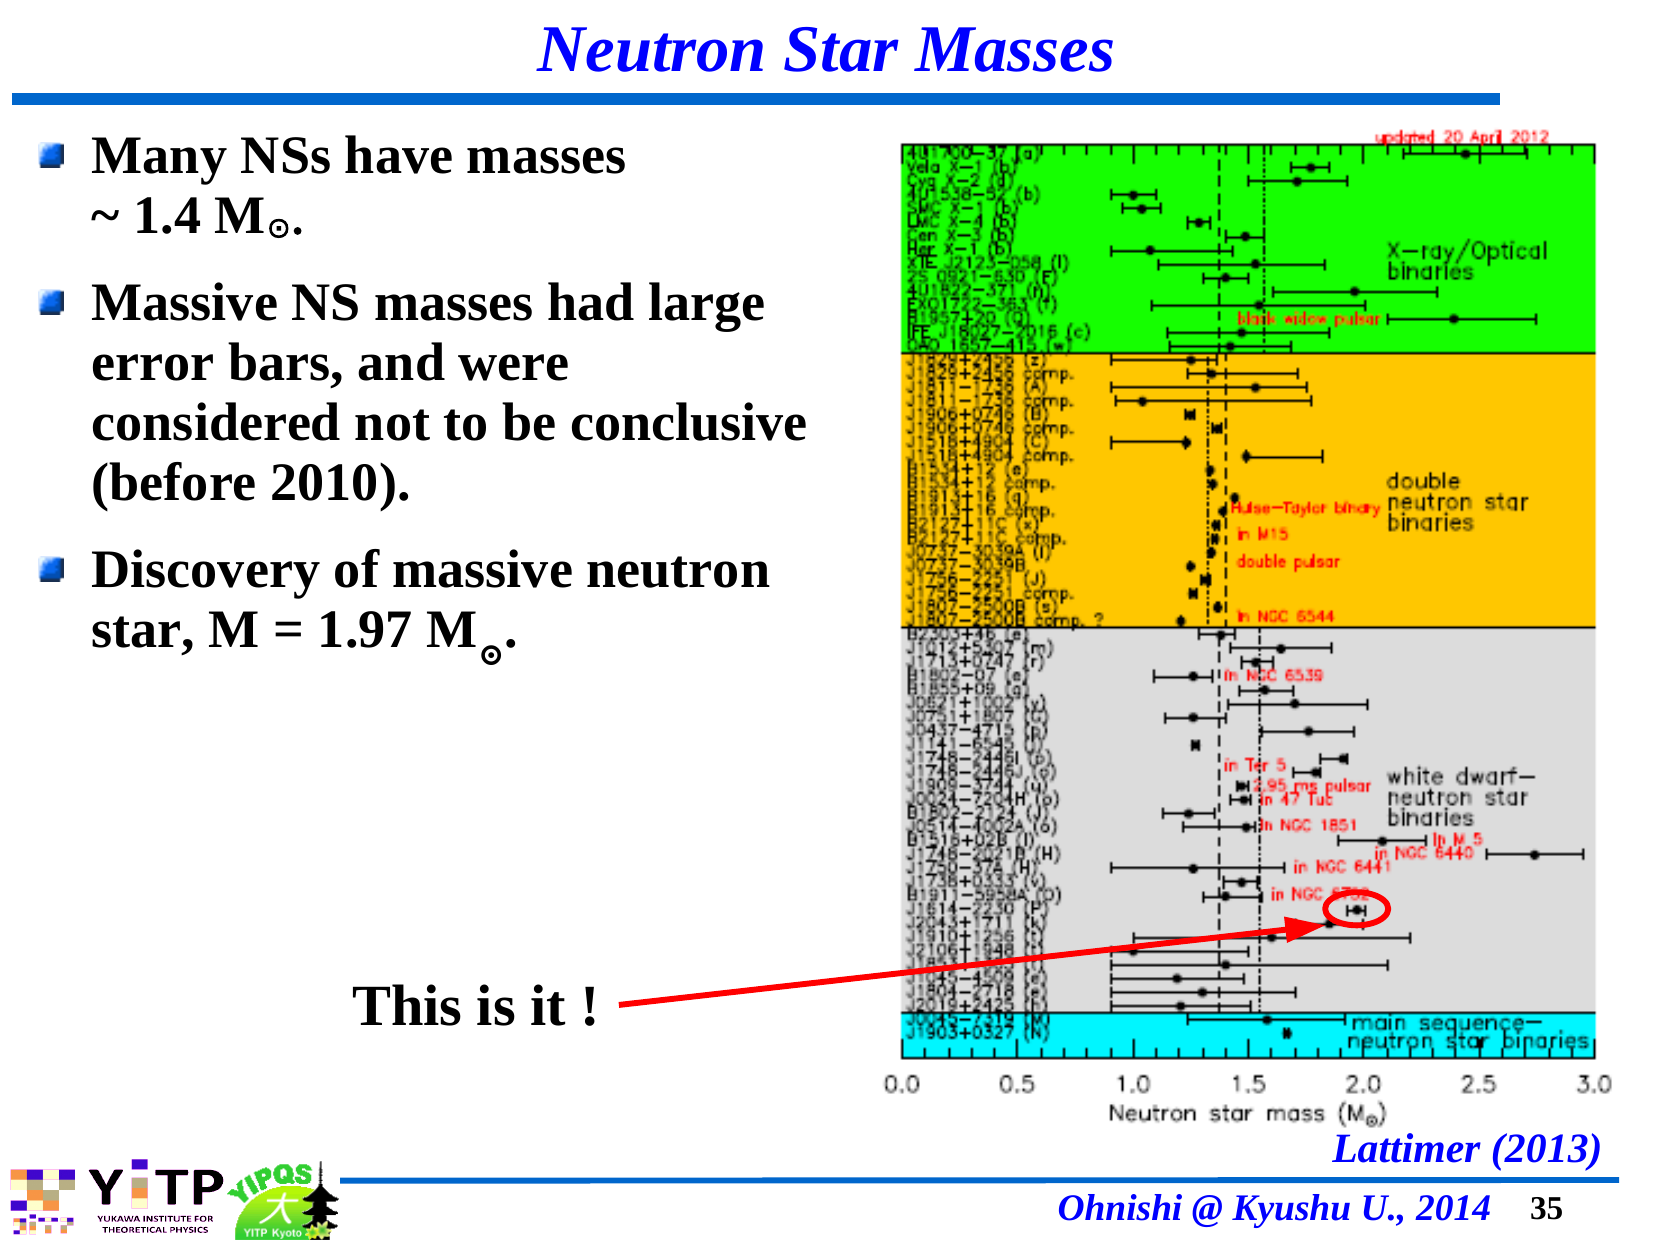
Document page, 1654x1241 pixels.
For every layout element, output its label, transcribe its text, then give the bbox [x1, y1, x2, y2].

picture [877, 117, 1621, 1137]
text_box Lattimer (2013) [1332, 1124, 1604, 1172]
list Many NSs have masses ~ 1.4 M⊙. Massive NS masses had large error bars, and were considered not to be conclusive (before 2010). Discovery of massive neutron star, M = 1.97 M⊙. [20, 124, 819, 1137]
text_box This is it ! [352, 973, 601, 1040]
picture [0, 1154, 340, 1241]
title Neutron Star Masses [0, 0, 1654, 99]
